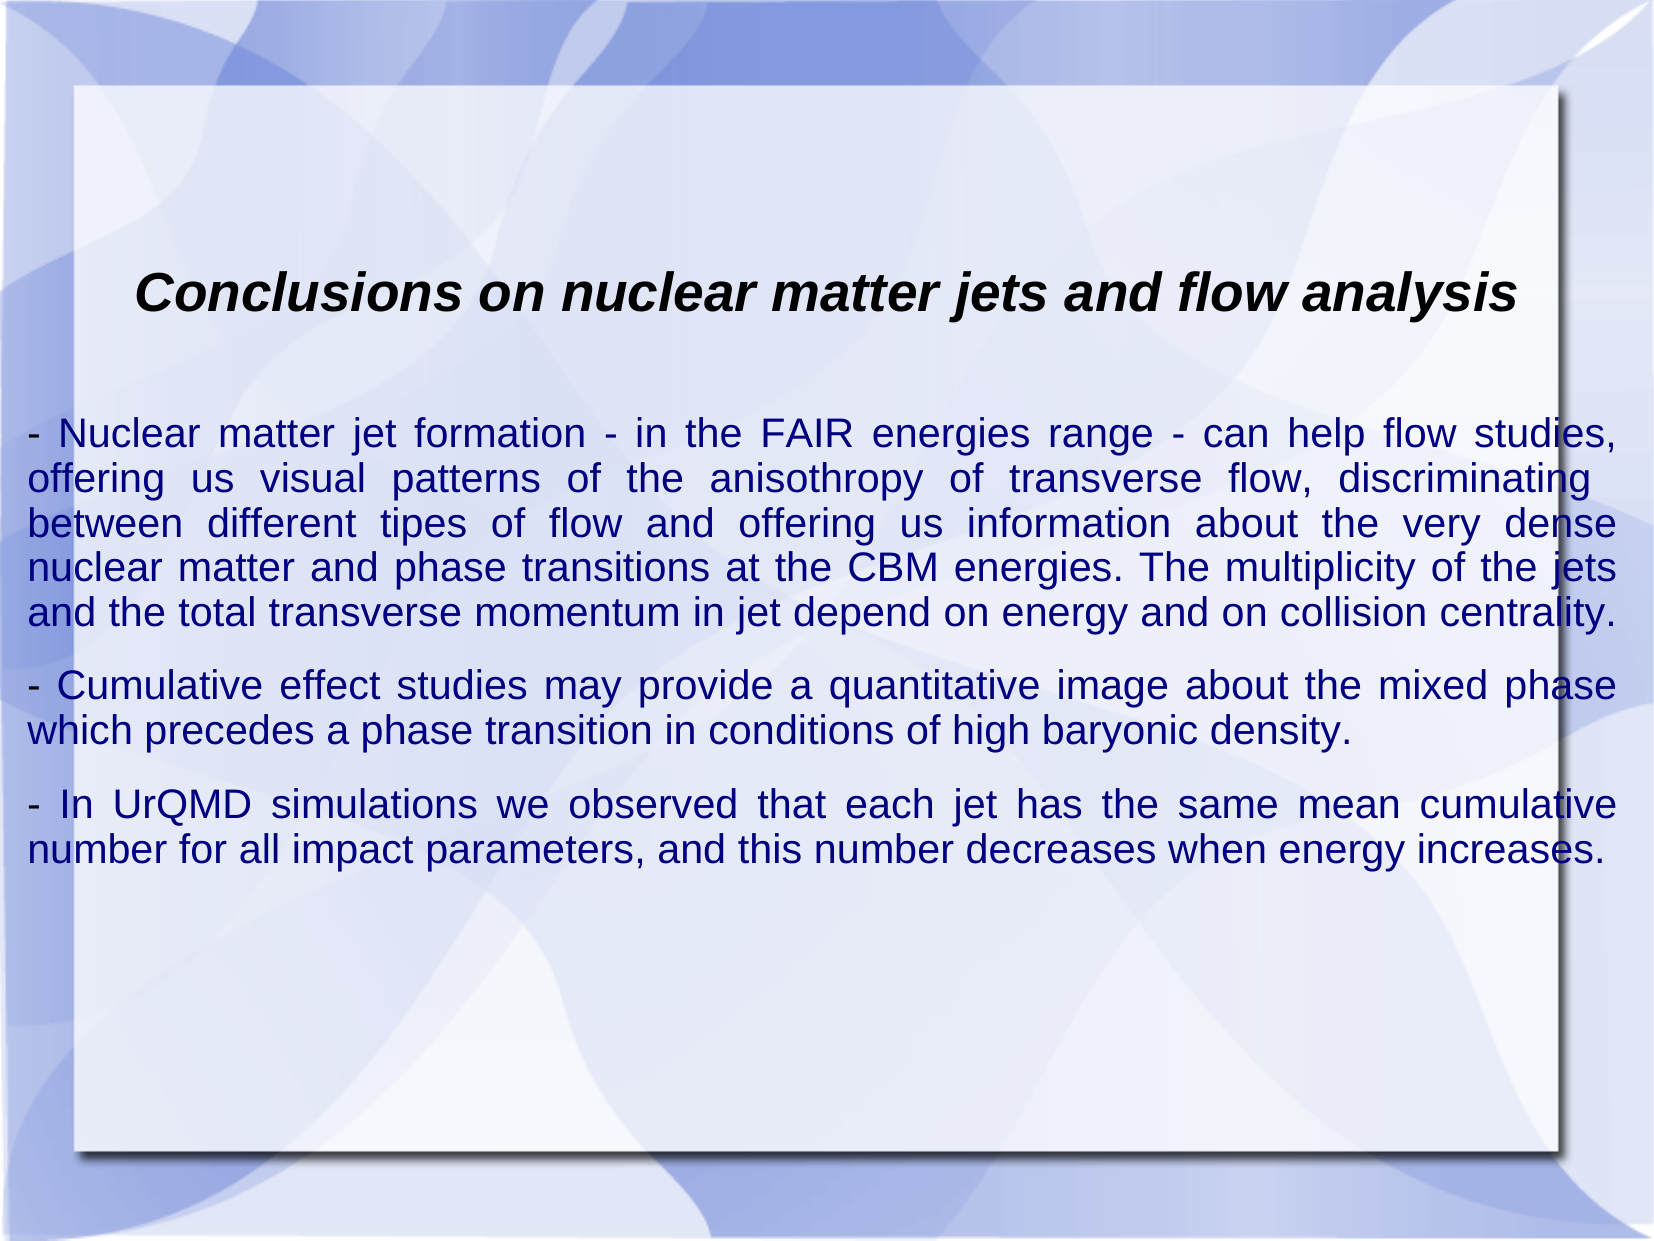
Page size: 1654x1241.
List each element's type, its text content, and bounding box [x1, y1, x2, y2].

list Nuclear matter jet formation - in the FAIR energies range - can help flow studies, offering us visual patterns of the anisothropy of transverse flow, discriminating between different tipes of flow and offering us information about the very dense nuclear matter and phase transitions at the CBM energies. The multiplicity of the jets and the total transverse momentum in jet depend on energy and on collision centrality. Cumulative effect studies may provide a quantitative image about the mixed phase which precedes a phase transition in conditions of high baryonic density. In UrQMD simulations we observed that each jet has the same mean cumulative number for all impact parameters, and this number decreases when energy increases. [27, 412, 1618, 923]
title Conclusions on nuclear matter jets and flow analysis [82, 249, 1571, 329]
